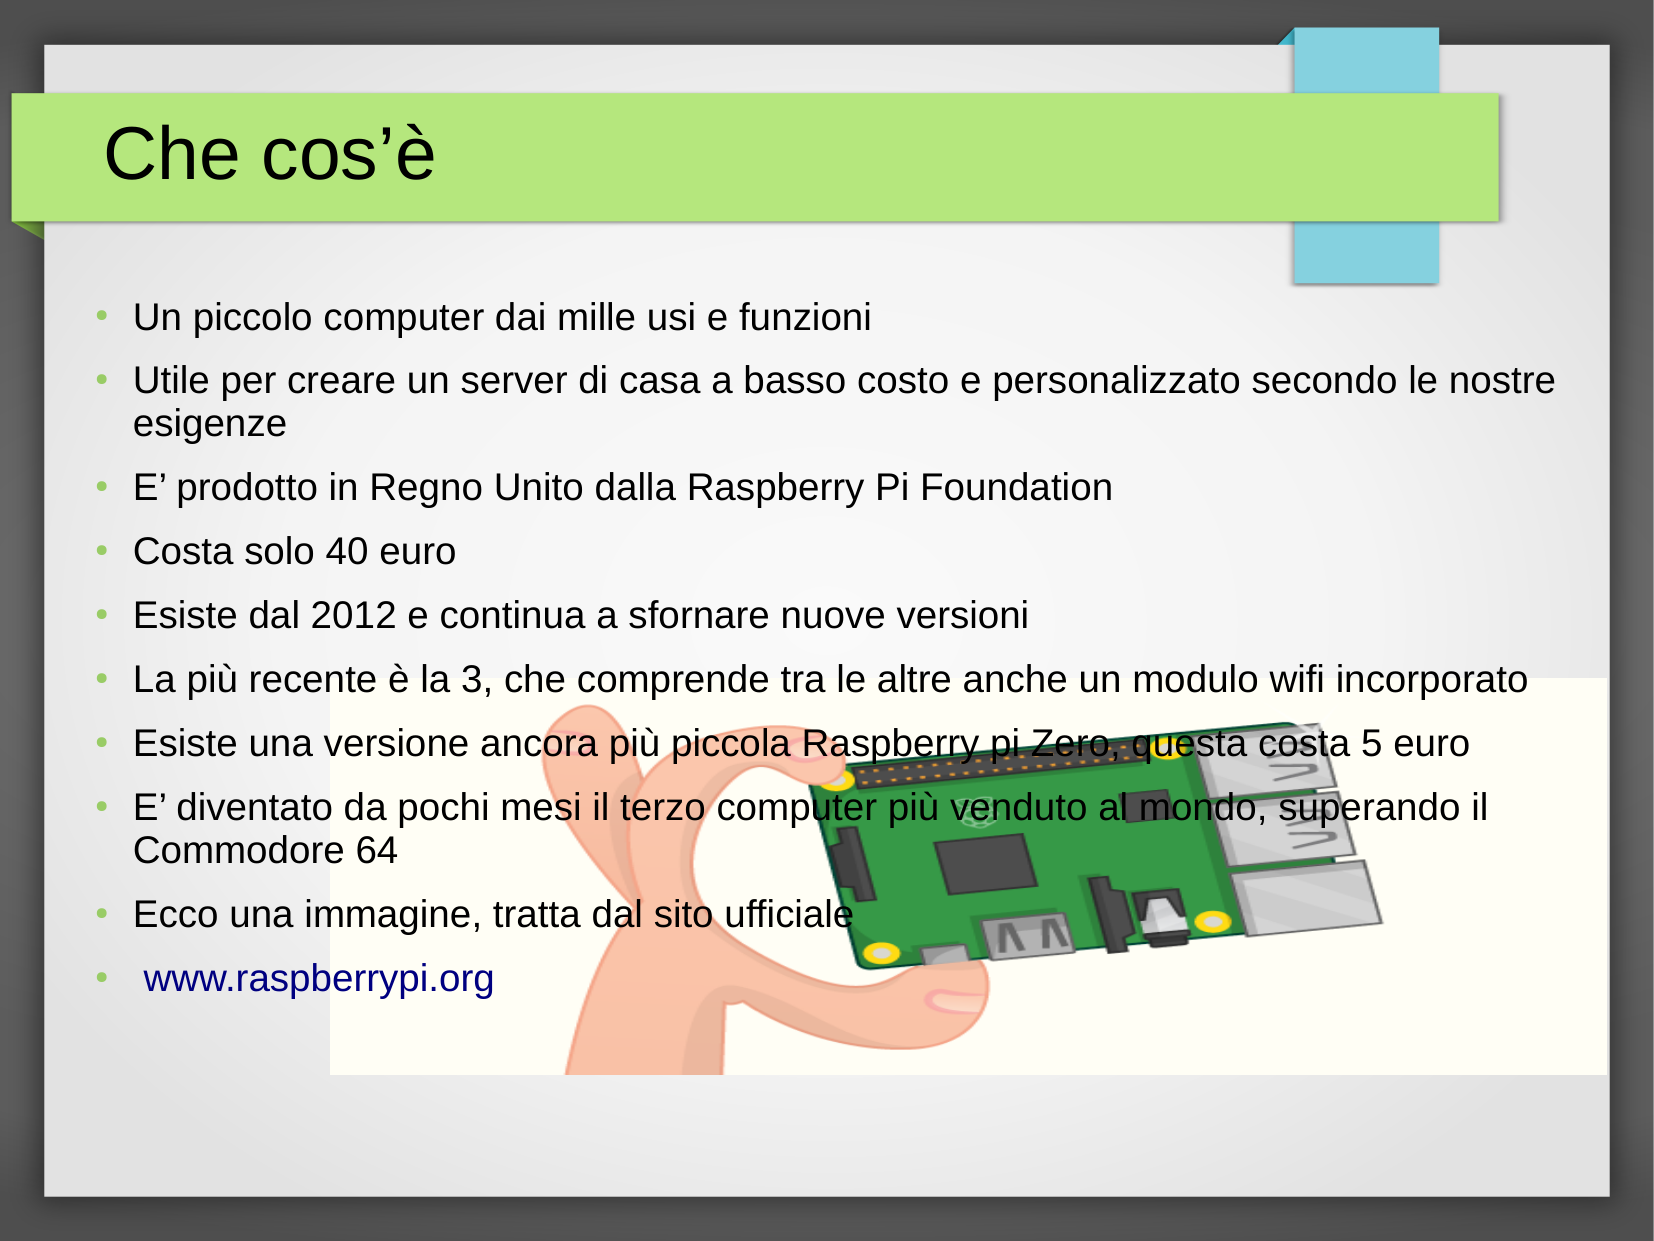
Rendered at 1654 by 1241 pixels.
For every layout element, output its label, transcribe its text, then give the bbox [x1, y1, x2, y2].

title Che cos’è [82, 94, 1264, 213]
list Un piccolo computer dai mille usi e funzioni Utile per creare un server di casa a basso costo e personalizzato secondo le nostre esigenze E’ prodotto in Regno Unito dalla Raspberry Pi Foundation Costa solo 40 euro Esiste dal 2012 e continua a sfornare nuove versioni La più recente è la 3, che comprende tra le altre anche un modulo wifi incorporato Esiste una versione ancora più piccola Raspberry pi Zero, questa costa 5 euro E’ diventato da pochi mesi il terzo computer più venduto al mondo, superando il Commodore 64 Ecco una immagine, tratta dal sito ufficiale www.raspberrypi.org [82, 295, 1571, 1015]
picture [0, 0, 1654, 1241]
